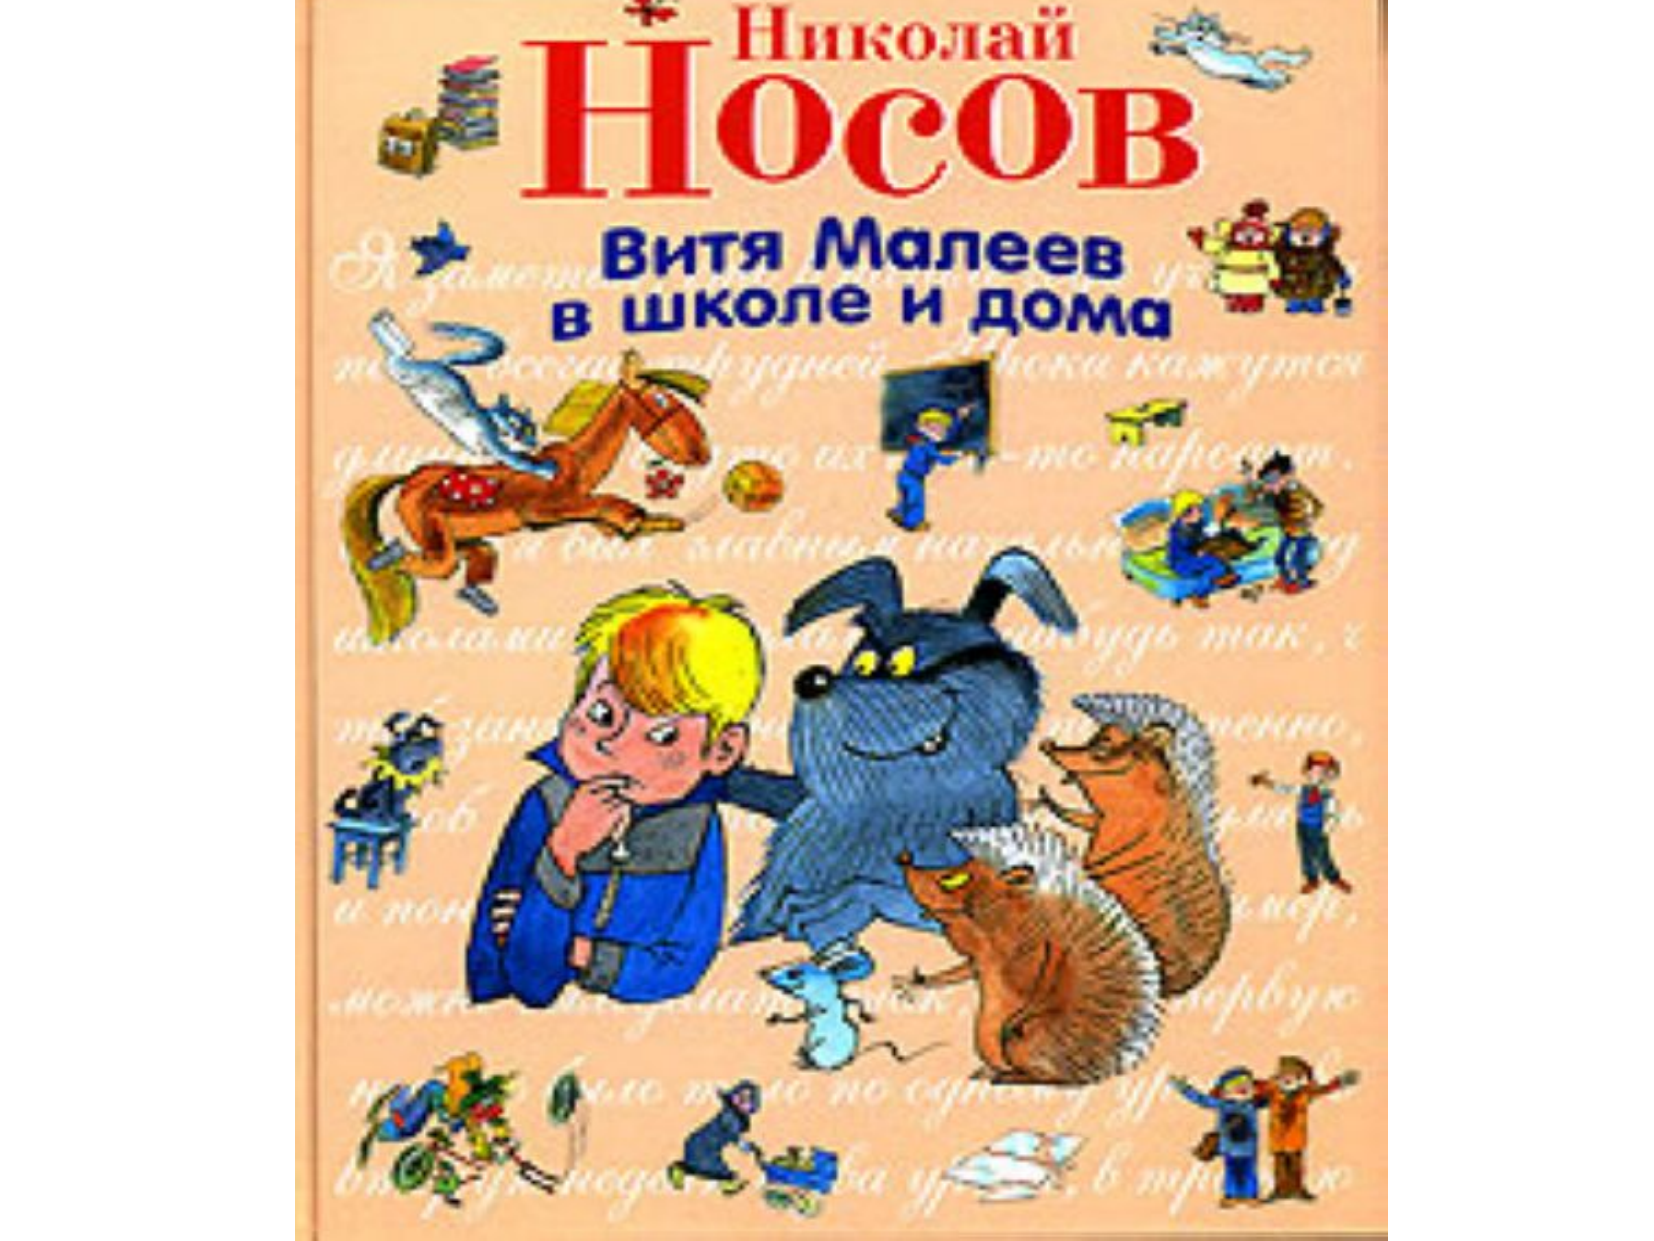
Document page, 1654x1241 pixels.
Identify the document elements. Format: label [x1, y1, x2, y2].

picture [295, 0, 1388, 1241]
